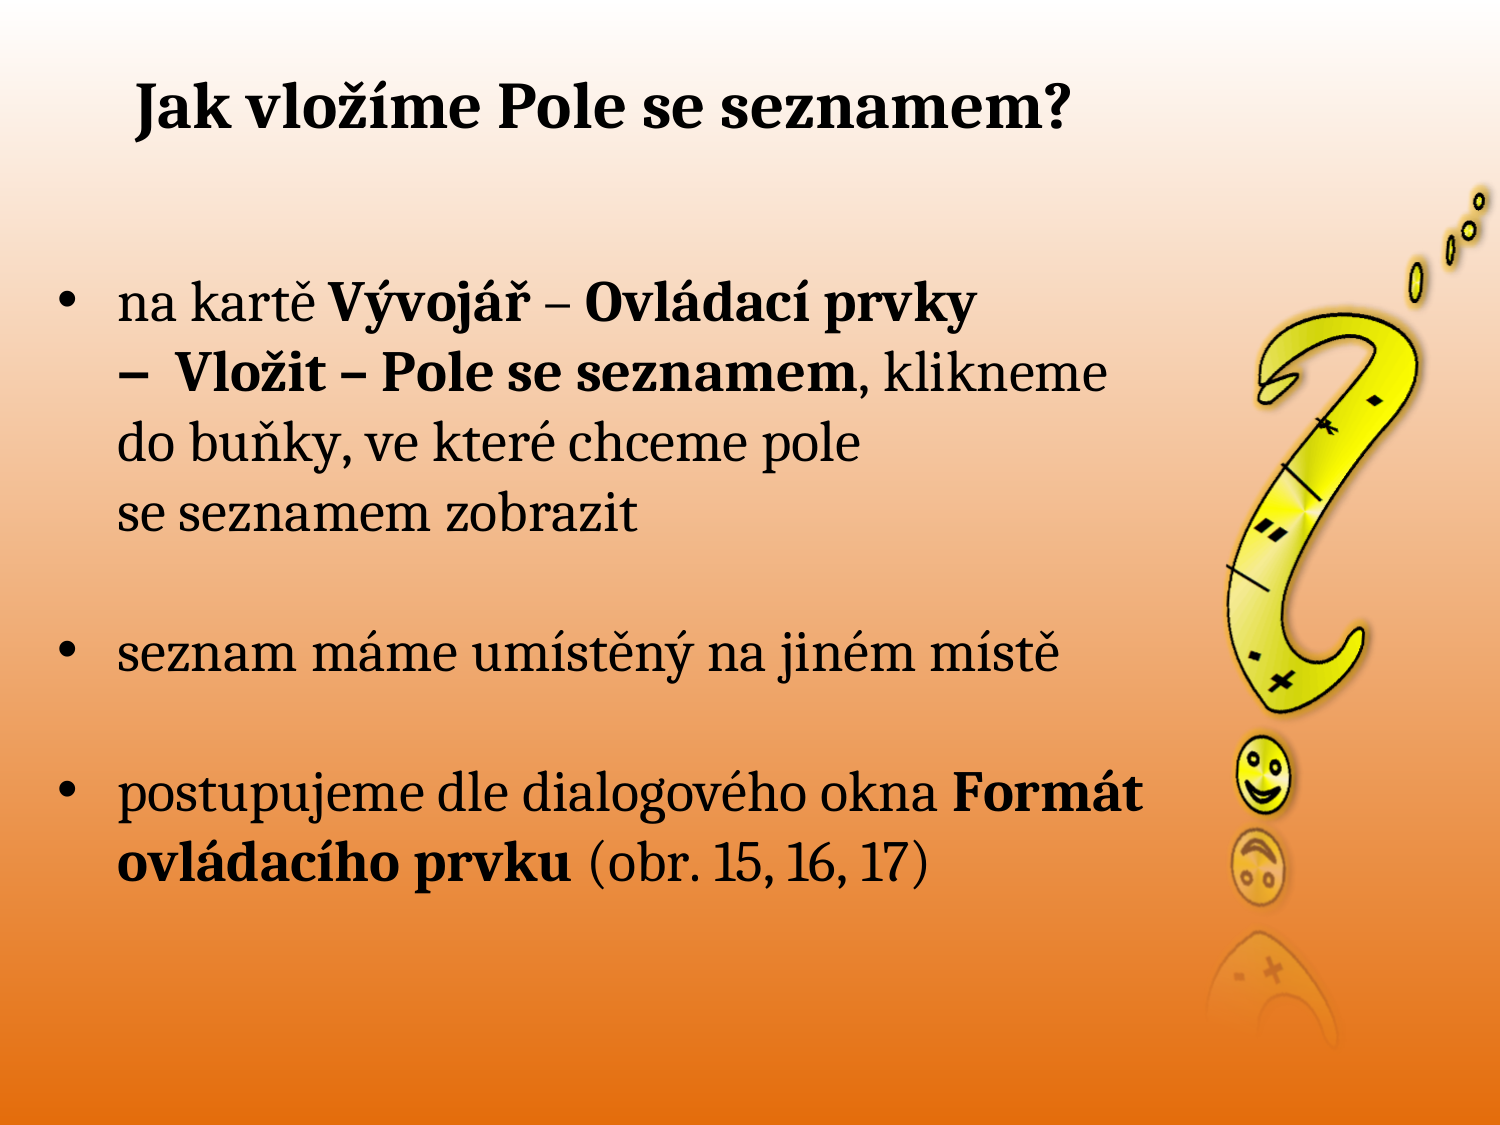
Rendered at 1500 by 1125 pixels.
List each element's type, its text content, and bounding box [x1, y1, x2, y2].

text_box na kartě Vývojář – Ovládací prvky – Vložit – Pole se seznamem, klikneme do buňky, ve které chceme pole se seznamem zobrazit seznam máme umístěný na jiném místě postupujeme dle dialogového okna Formát ovládacího prvku (obr. 15, 16, 17) [0, 255, 1211, 1125]
picture [1171, 160, 1500, 1125]
text_box Jak vložíme Pole se seznamem? [0, 54, 1211, 151]
